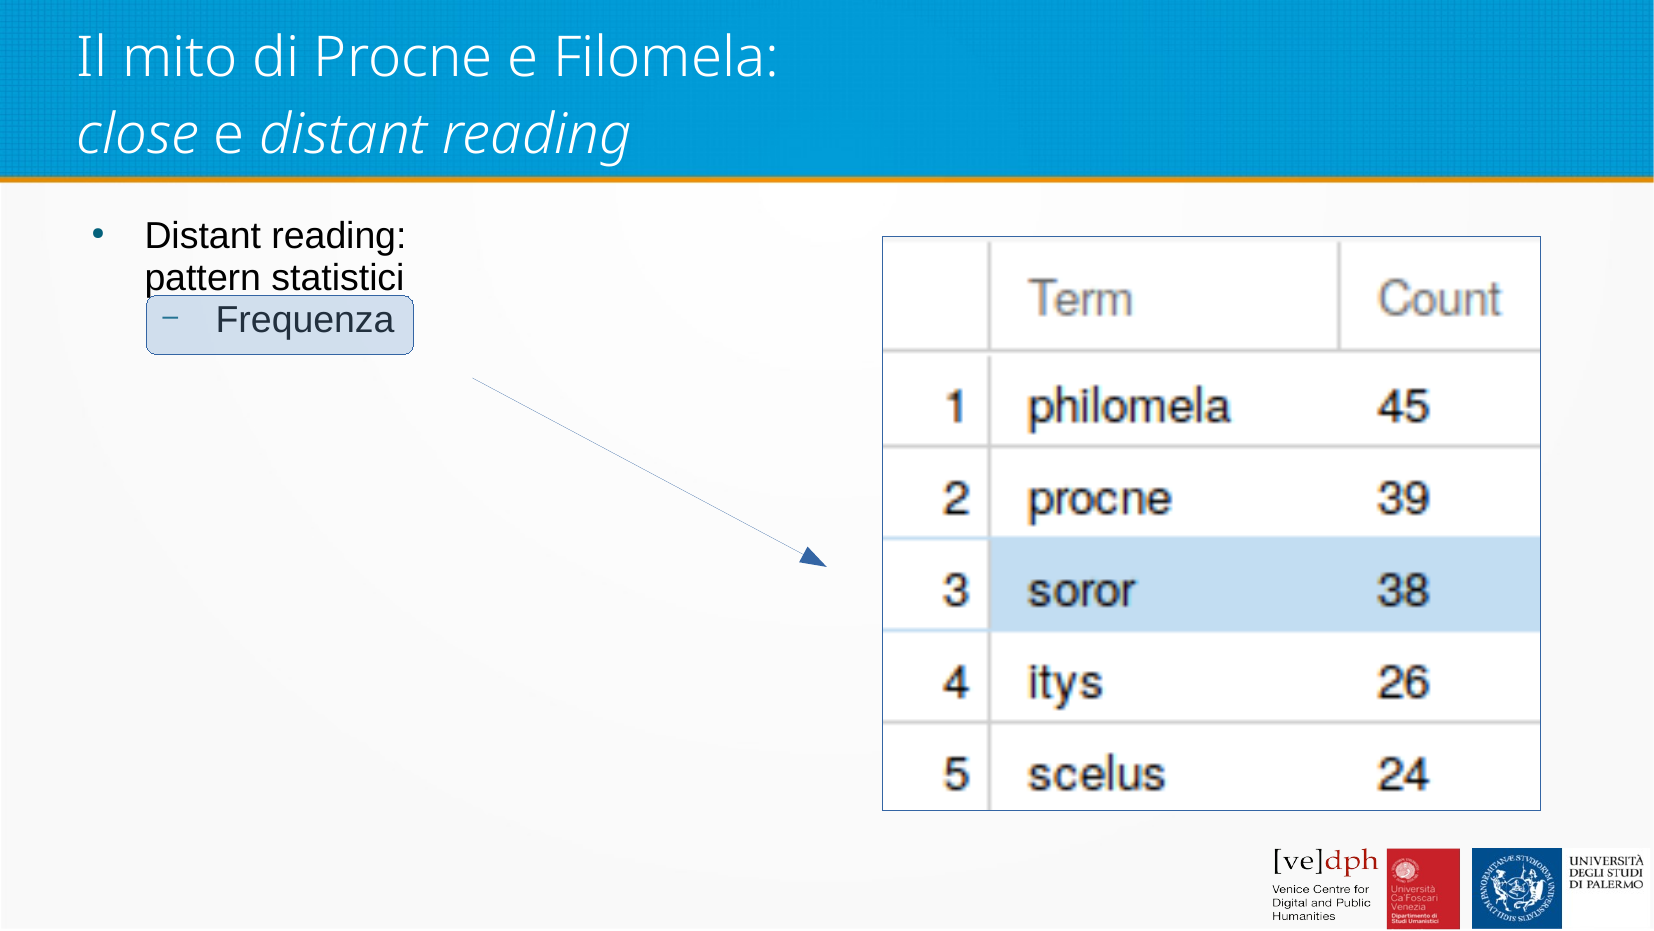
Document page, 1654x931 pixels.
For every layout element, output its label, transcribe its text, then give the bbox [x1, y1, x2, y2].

picture [0, 175, 1654, 931]
text_box Distant reading: pattern statistici Frequenza [59, 206, 839, 827]
title Il mito di Procne e Filomela: close e distant reading [76, 14, 1565, 171]
text_box [146, 295, 414, 355]
